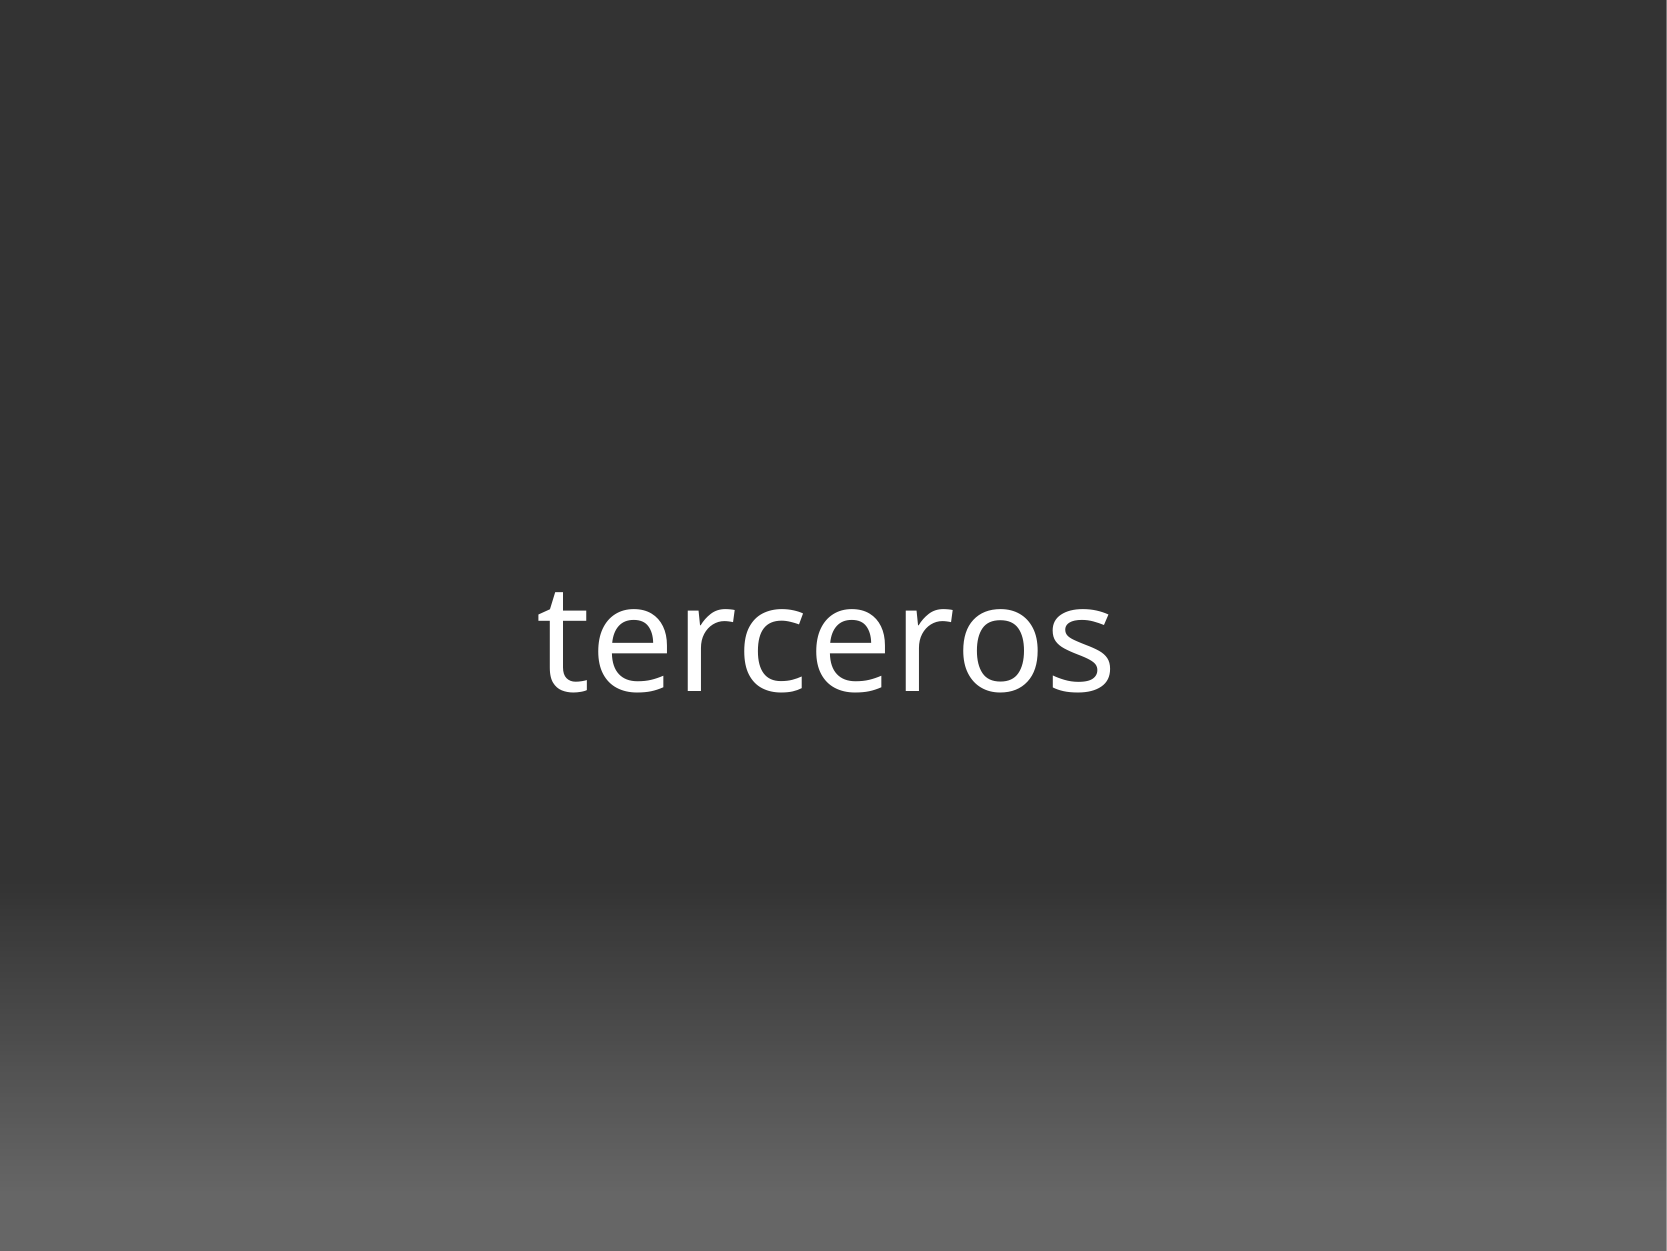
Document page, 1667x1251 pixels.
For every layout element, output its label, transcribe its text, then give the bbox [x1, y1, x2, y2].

title terceros [118, 528, 1536, 739]
picture [0, 0, 1667, 1251]
